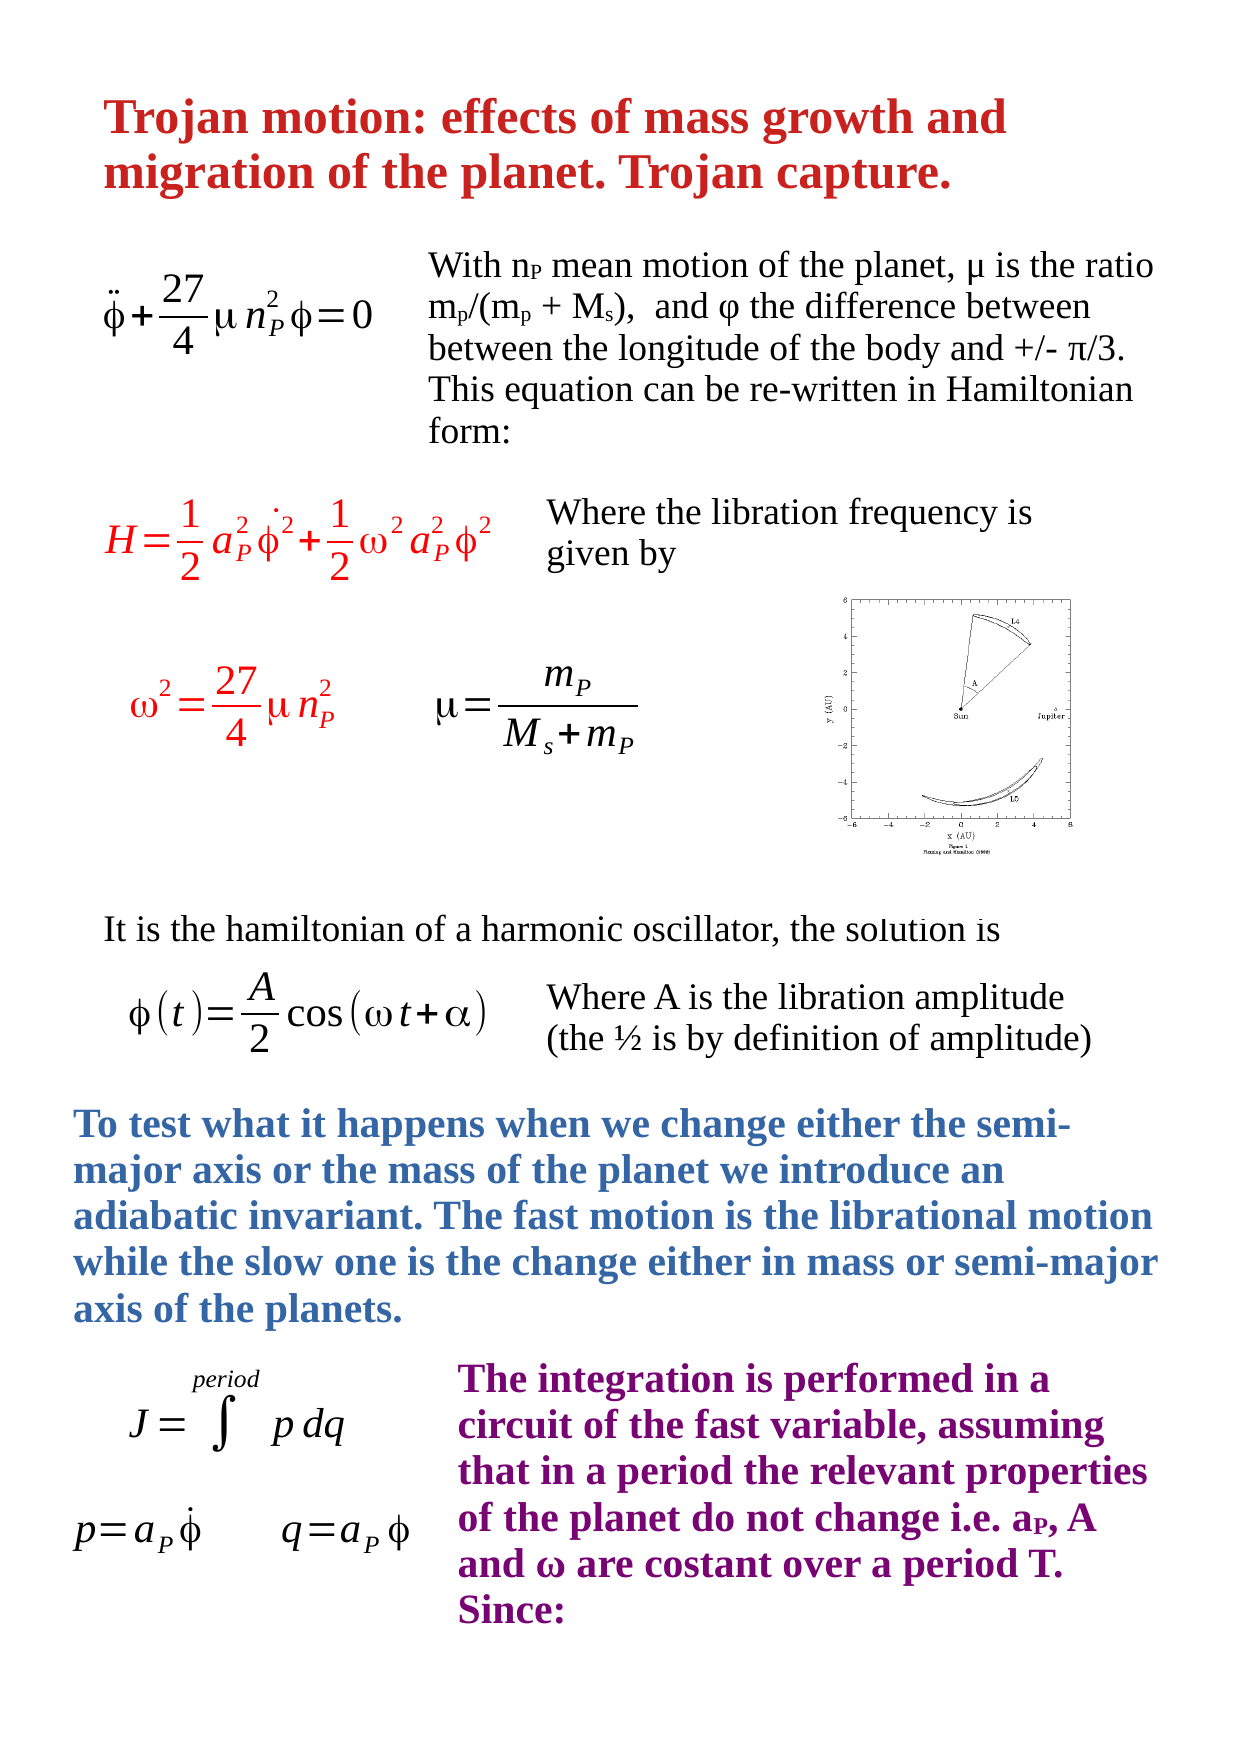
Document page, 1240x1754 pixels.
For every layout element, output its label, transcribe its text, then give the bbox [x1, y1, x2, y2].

chart [91, 491, 502, 591]
text_box To test what it happens when we change either the semi-major axis or the mass of the planet we introduce an adiabatic invariant. The fast motion is the librational motion while the slow one is the change either in mass or semi-major axis of the planets. [58, 1092, 1181, 1385]
chart [118, 649, 650, 761]
text_box Where the libration frequency is given by [531, 483, 1063, 591]
text_box Where A is the libration amplitude (the ½ is by definition of amplitude) [531, 968, 1123, 1123]
chart [118, 1364, 356, 1456]
chart [118, 963, 500, 1063]
text_box The integration is performed in a circuit of the fast variable, assuming that in a period the relevant properties of the planet do not change i.e. aP, A and ω are costant over a period T. Since: [442, 1347, 1181, 1654]
picture [815, 560, 1093, 919]
text_box It is the hamiltonian of a harmonic oscillator, the solution is [88, 896, 1063, 1004]
text_box Trojan motion: effects of mass growth and migration of the planet. Trojan capture. [88, 81, 1152, 207]
chart [92, 265, 384, 366]
text_box With nP mean motion of the planet, μ is the ratio mp/(mp + Ms), and φ the difference between between the longitude of the body and +/- π/3. This equation can be re-written in Hamiltonian form: [413, 236, 1181, 516]
chart [59, 1505, 421, 1559]
